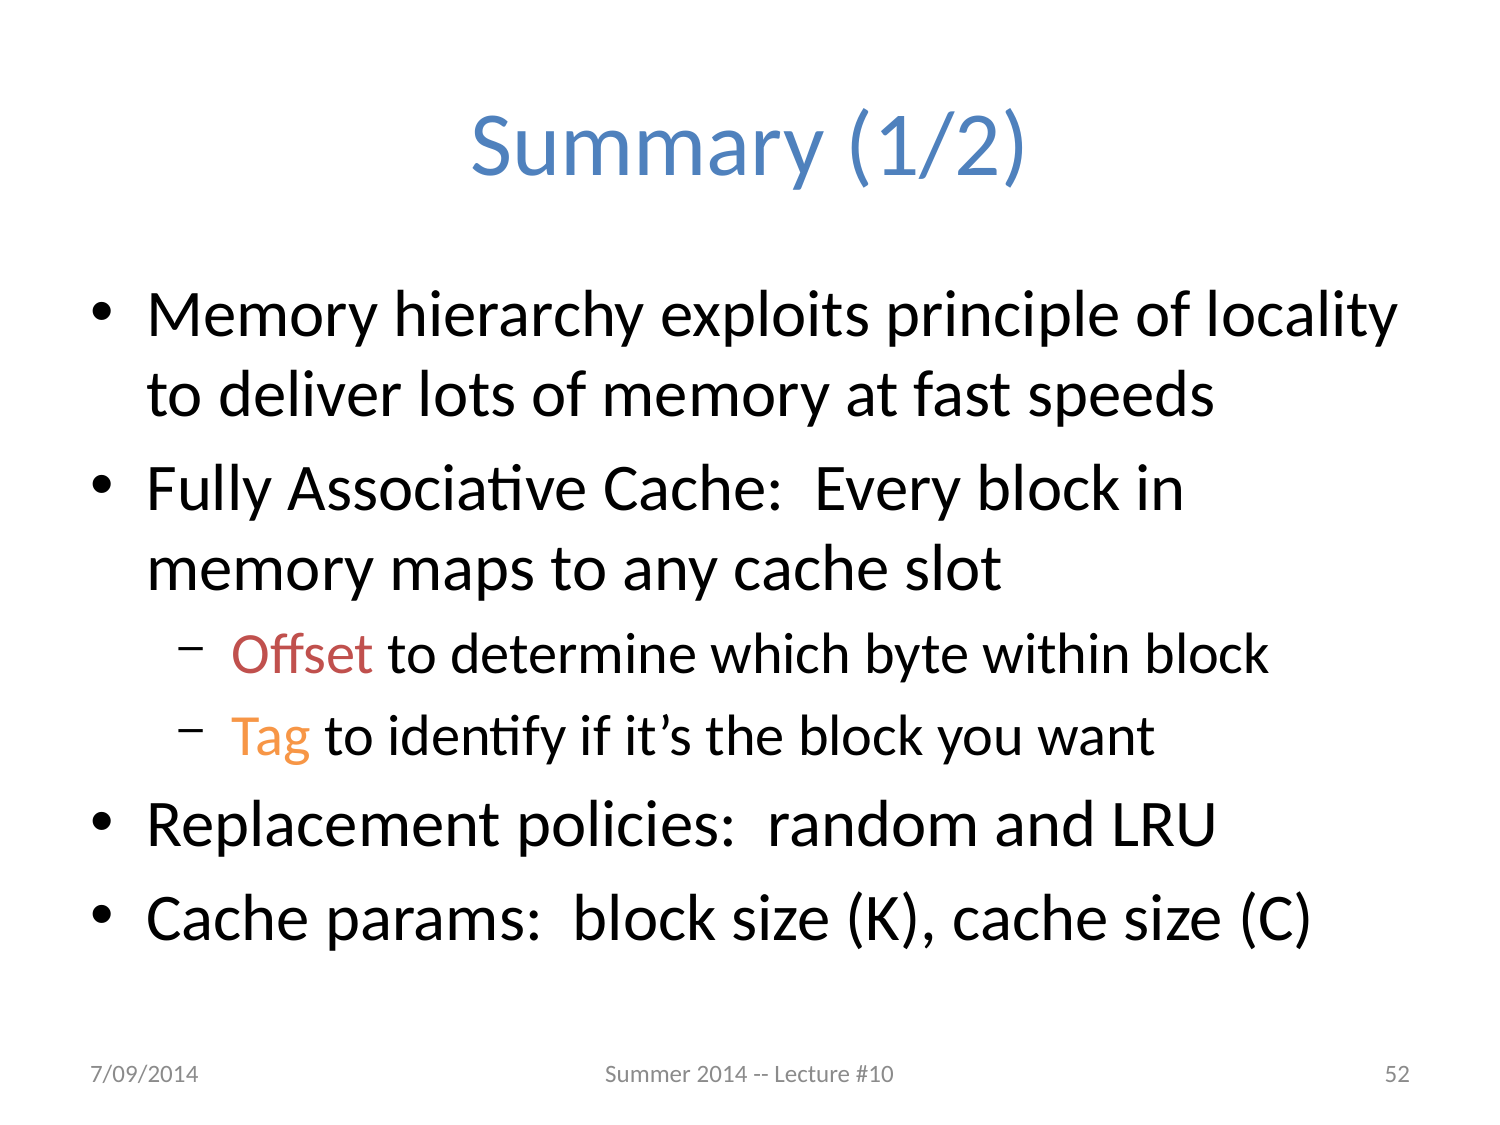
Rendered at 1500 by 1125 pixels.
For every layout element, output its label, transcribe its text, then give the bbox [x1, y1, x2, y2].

title Summary (1/2) [75, 45, 1425, 233]
slide_number 7/09/2014 [75, 1042, 425, 1103]
footer Summer 2014 -- Lecture #10 [512, 1042, 988, 1103]
list Memory hierarchy exploits principle of locality to deliver lots of memory at fast speeds Fully Associative Cache: Every block in memory maps to any cache slot Offset to determine which byte within block Tag to identify if it’s the block you want Replacement policies: random and LRU Cache params: block size (K), cache size (C) [75, 262, 1425, 1073]
slide_number <number> [1074, 1042, 1425, 1103]
